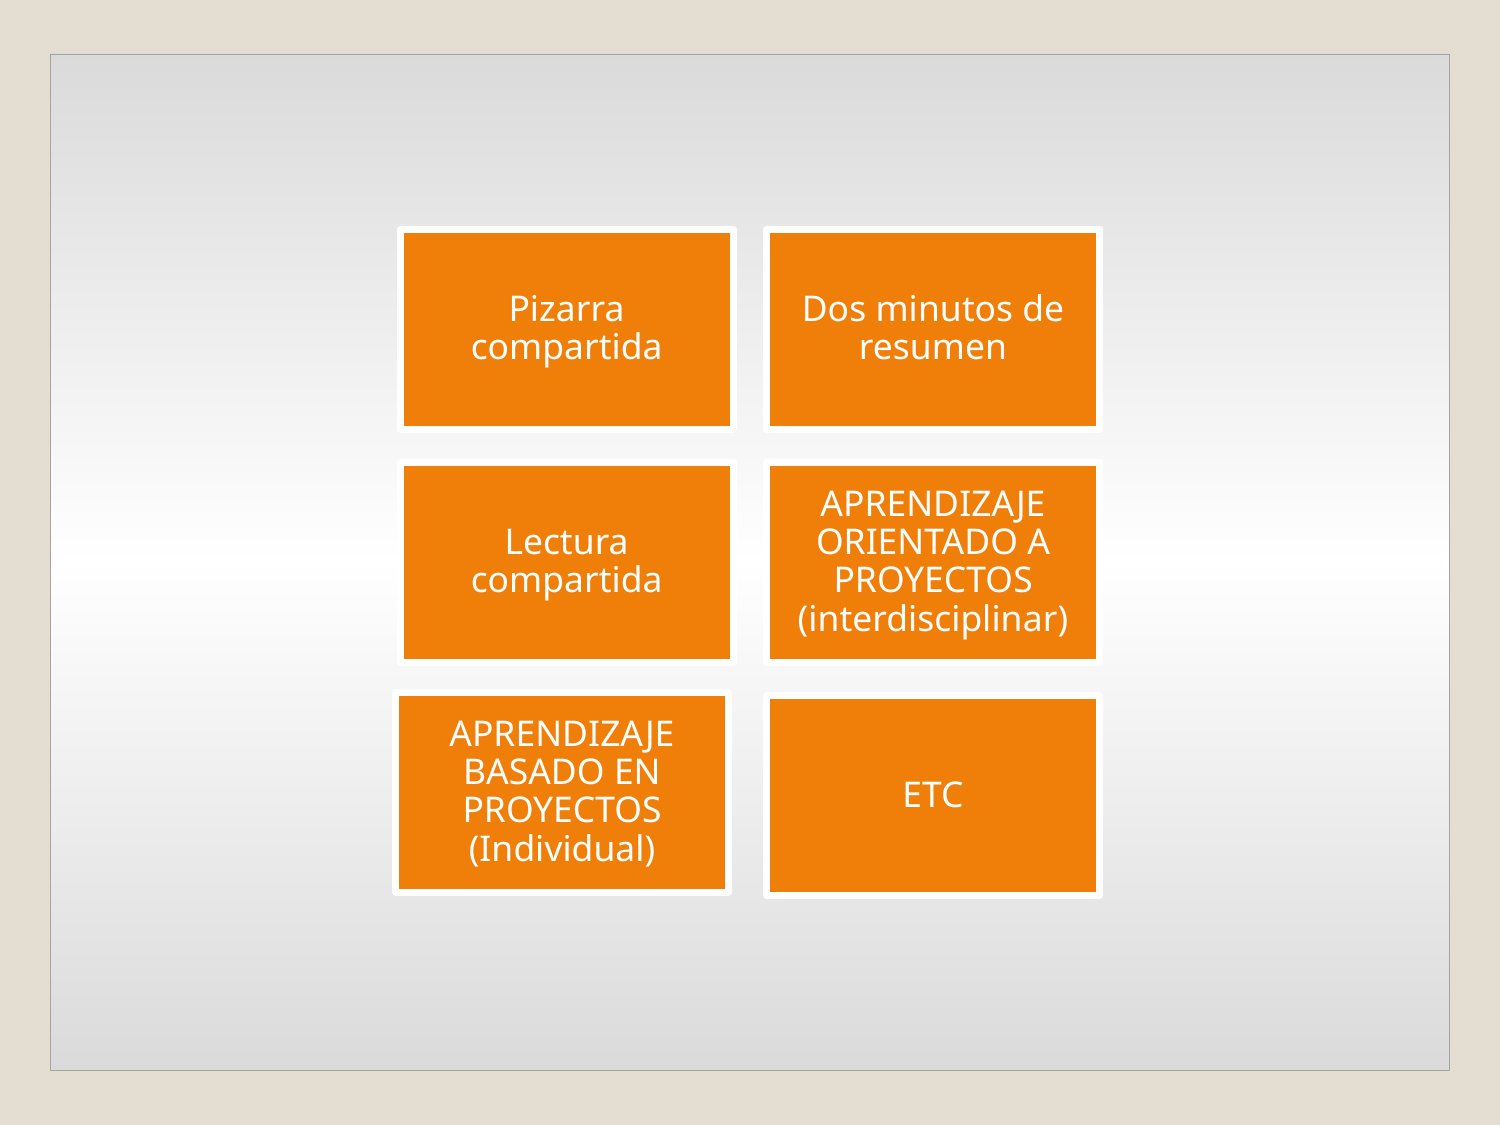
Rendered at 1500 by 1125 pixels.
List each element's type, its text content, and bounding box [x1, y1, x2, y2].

text_box Pizarra compartida [400, 229, 734, 430]
text_box APRENDIZAJE BASADO EN PROYECTOS (Individual) [395, 692, 729, 893]
text_box Lectura compartida [400, 462, 734, 663]
text_box Dos minutos de resumen [766, 229, 1100, 430]
text_box ETC [766, 695, 1100, 896]
text_box APRENDIZAJE ORIENTADO A PROYECTOS (interdisciplinar) [766, 462, 1100, 663]
